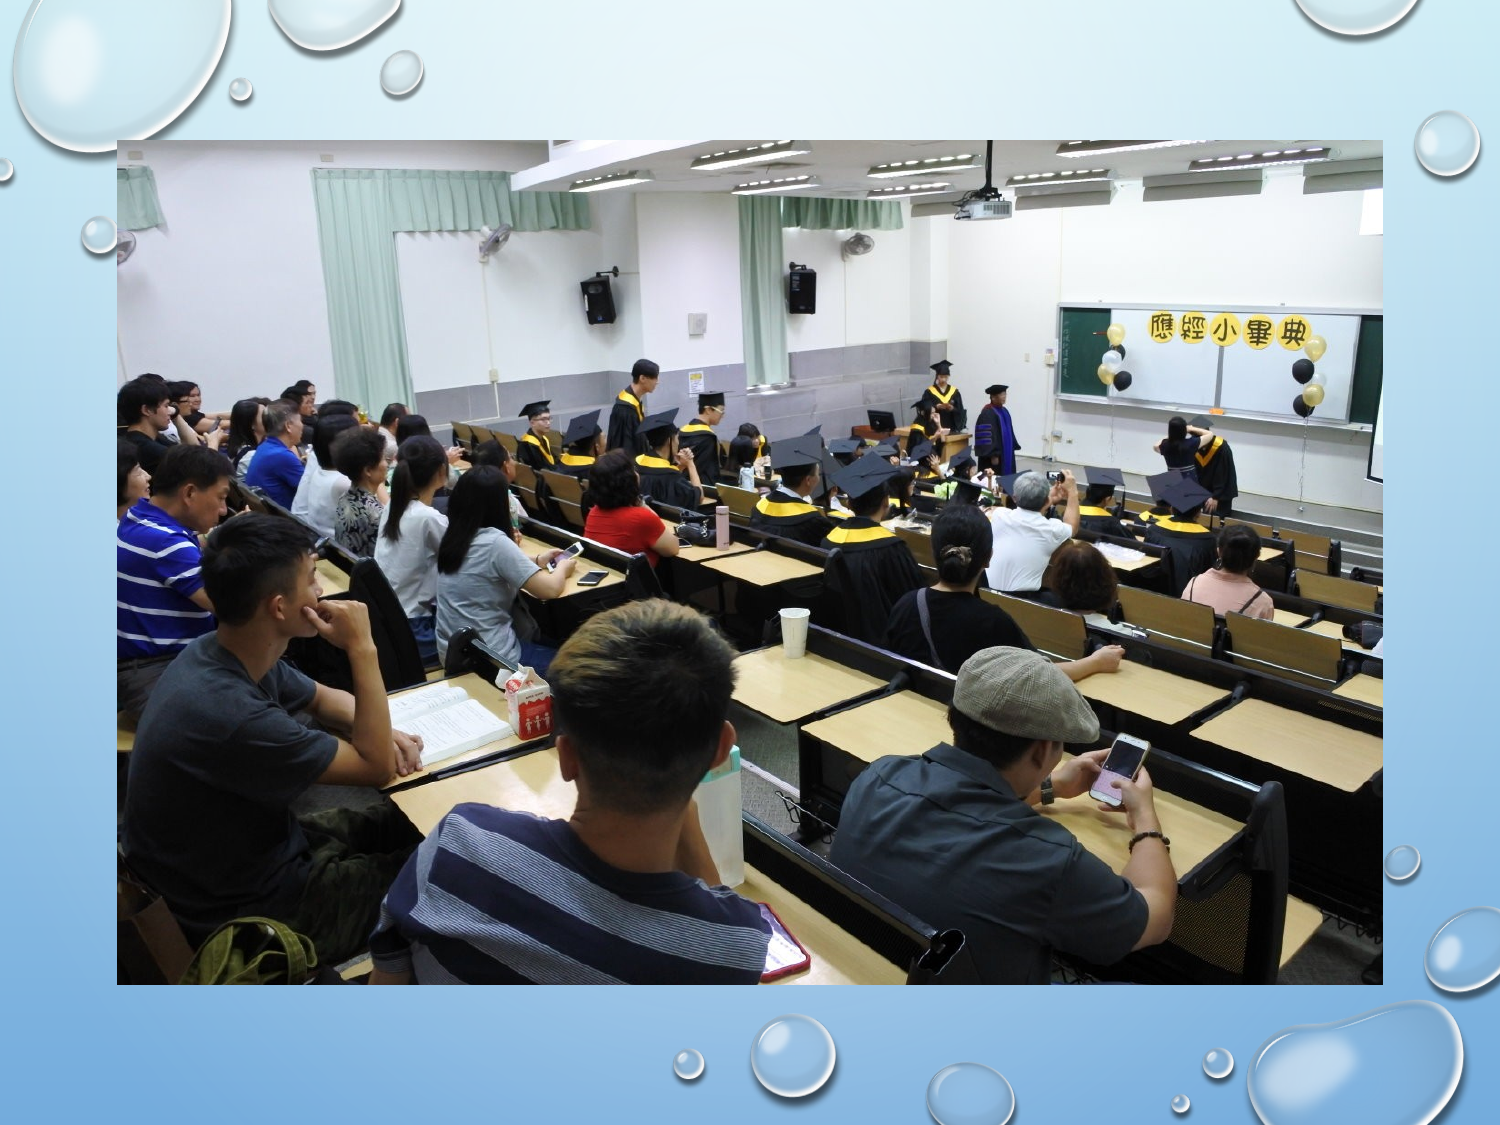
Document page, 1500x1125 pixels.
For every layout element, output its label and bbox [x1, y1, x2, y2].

picture [117, 140, 1383, 985]
